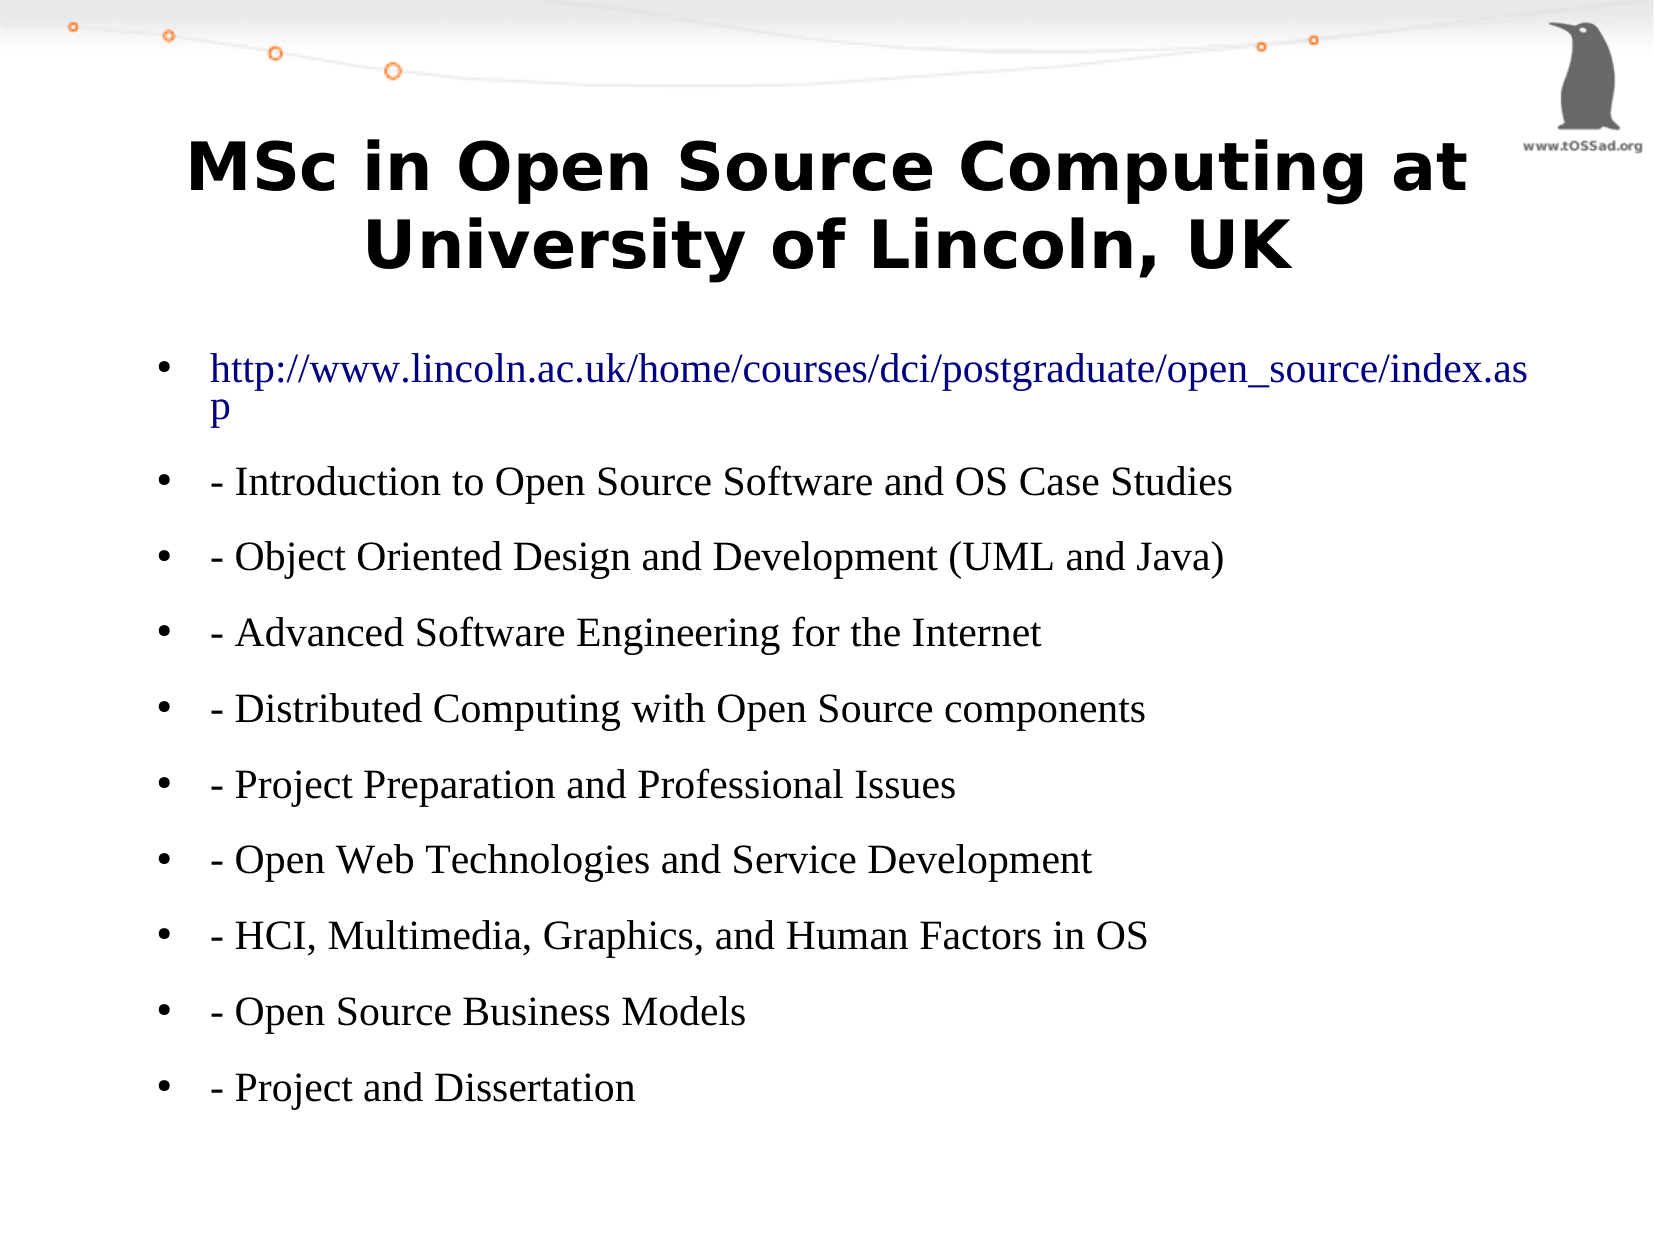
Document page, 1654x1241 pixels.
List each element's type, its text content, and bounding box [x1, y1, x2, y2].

title MSc in Open Source Computing at University of Lincoln, UK [121, 102, 1534, 311]
list http://www.lincoln.ac.uk/home/courses/dci/postgraduate/open_source/index.asp - Introduction to Open Source Software and OS Case Studies - Object Oriented Design and Development (UML and Java) - Advanced Software Engineering for the Internet - Distributed Computing with Open Source components - Project Preparation and Professional Issues - Open Web Technologies and Service Development - HCI, Multimedia, Graphics, and Human Factors in OS - Open Source Business Models - Project and Dissertation [121, 344, 1534, 1127]
picture [0, 0, 1654, 157]
